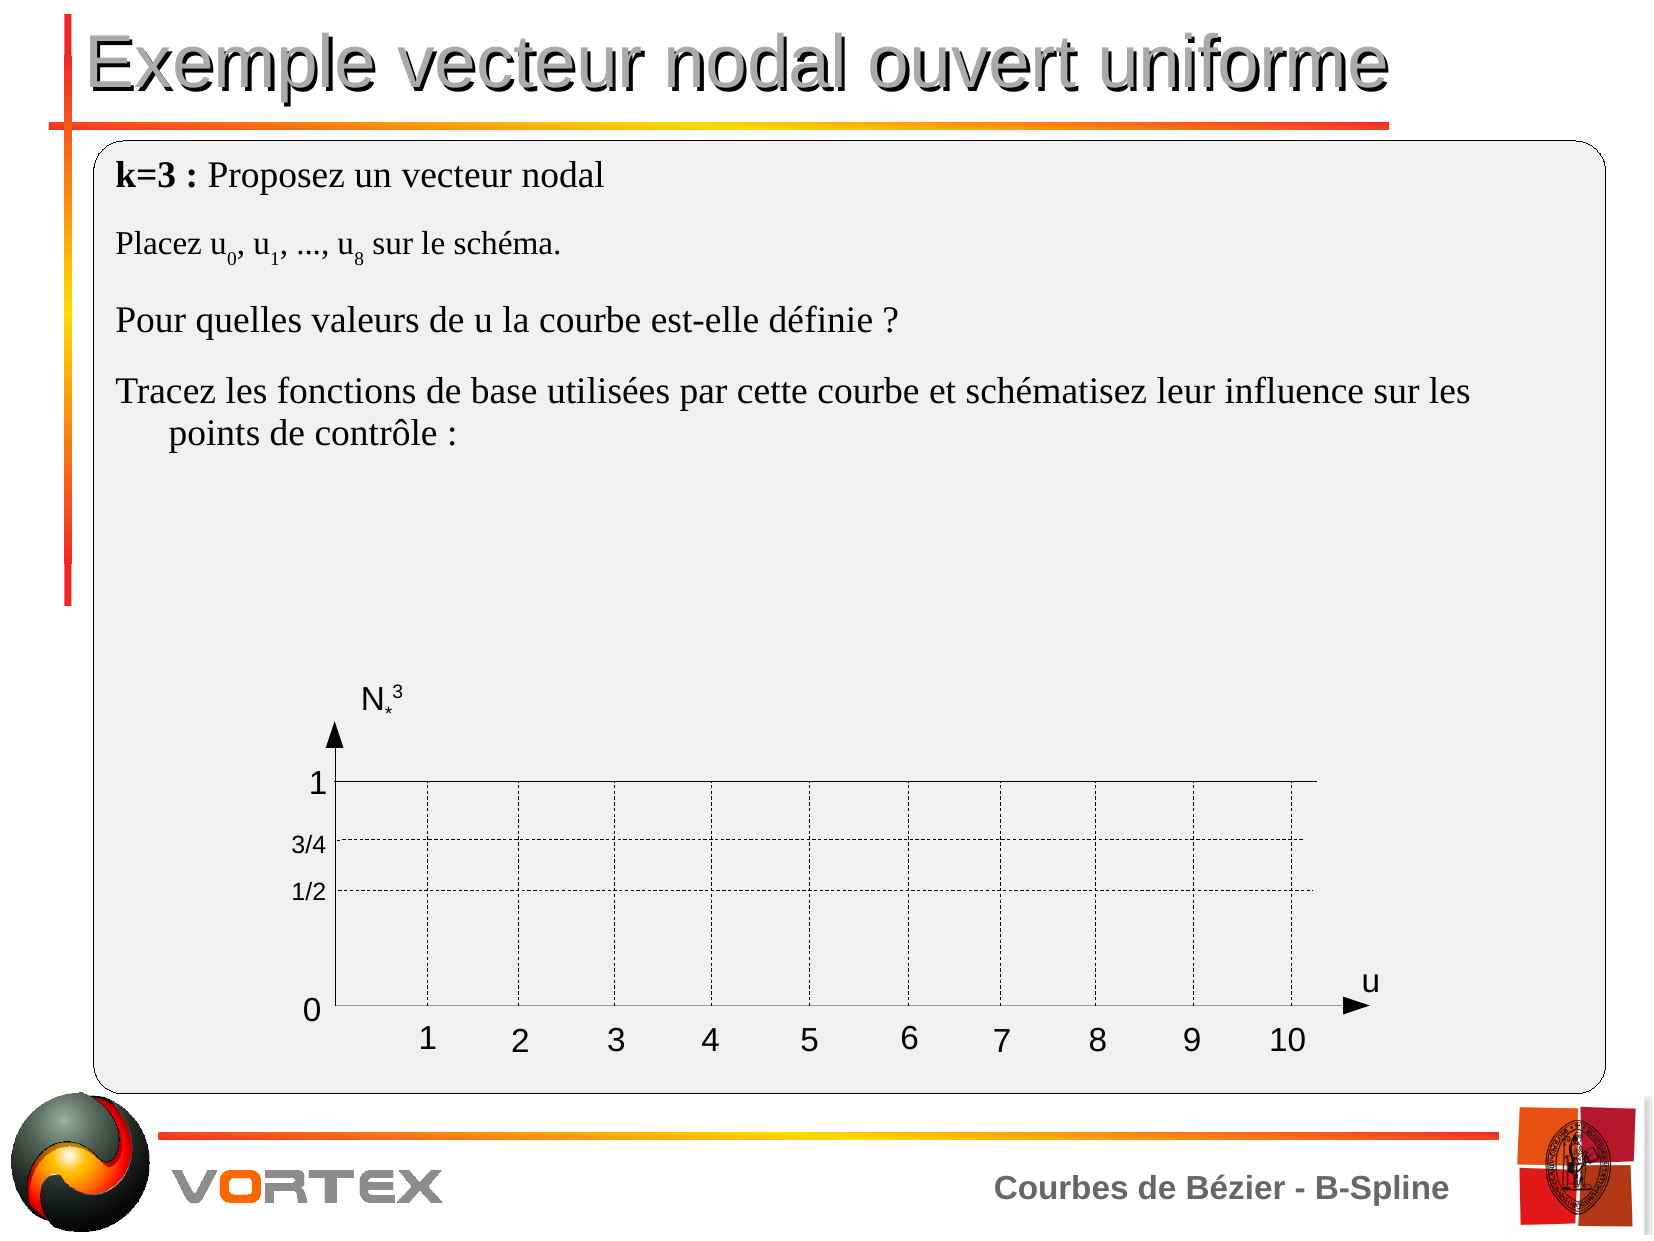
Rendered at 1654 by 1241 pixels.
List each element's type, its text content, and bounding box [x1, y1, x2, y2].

list k=3 : Proposez un vecteur nodal Placez u0, u1, ..., u8 sur le schéma. Pour quelles valeurs de u la courbe est-elle définie ? Tracez les fonctions de base utilisées par cette courbe et schématisez leur influence sur les points de contrôle : [97, 153, 1571, 1109]
text_box 9 [1168, 1013, 1247, 1080]
title Exemple vecteur nodal ouvert uniforme [82, 4, 1392, 120]
text_box 2 [496, 1015, 575, 1082]
text_box N*3 [346, 672, 451, 796]
text_box 0 [288, 984, 367, 1042]
text_box [99, 140, 1606, 1094]
text_box 1 [294, 756, 373, 815]
picture [1505, 1096, 1653, 1235]
text_box 3 [592, 1013, 671, 1080]
picture [11, 1092, 443, 1232]
text_box u [1346, 955, 1426, 1013]
text_box 3/4 [276, 823, 355, 871]
text_box 1 [403, 1012, 482, 1078]
text_box 6 [885, 1012, 964, 1078]
text_box 7 [978, 1015, 1057, 1082]
text_box 10 [1254, 1013, 1333, 1080]
text_box 4 [686, 1013, 765, 1080]
text_box [93, 157, 97, 1078]
text_box 1/2 [276, 871, 355, 918]
text_box 8 [1074, 1013, 1153, 1080]
text_box 5 [785, 1013, 864, 1080]
